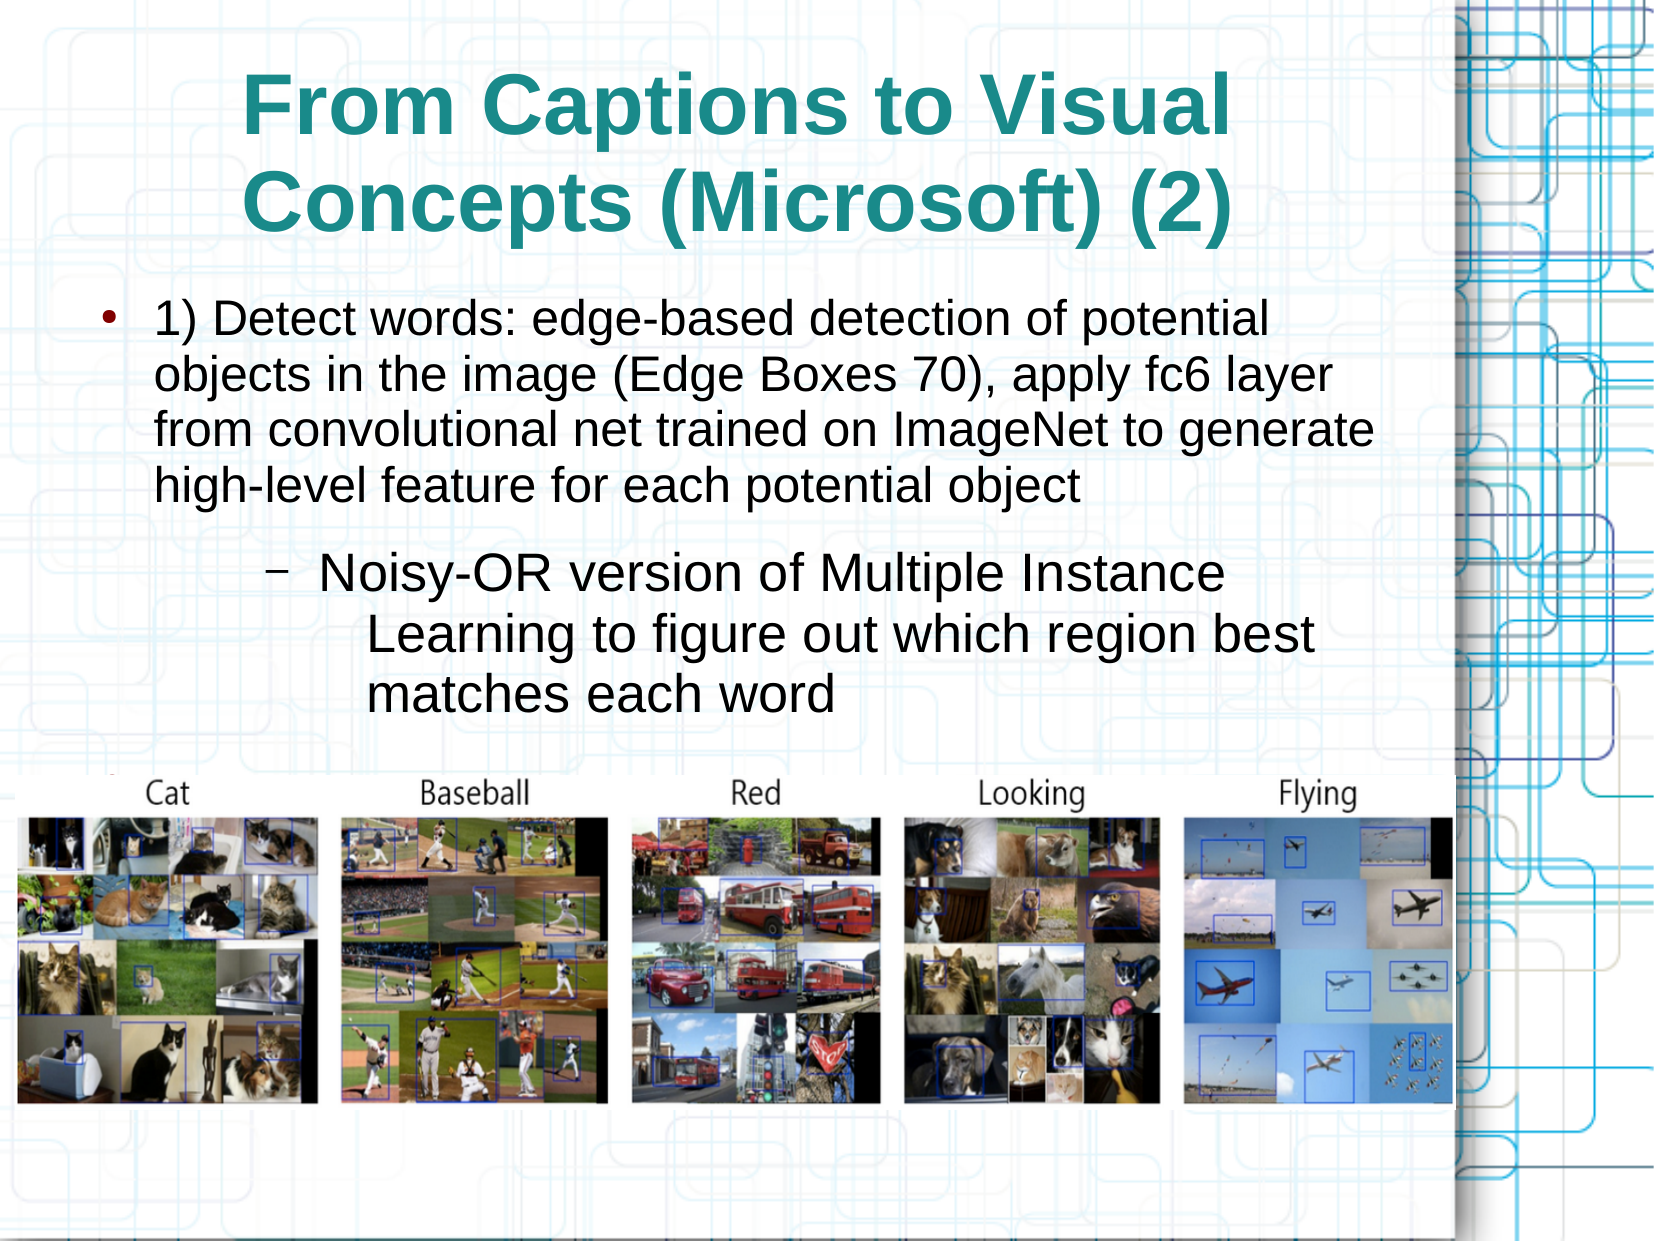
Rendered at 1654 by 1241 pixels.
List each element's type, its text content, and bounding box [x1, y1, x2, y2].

picture [0, 0, 1654, 1241]
list 1) Detect words: edge-based detection of potential objects in the image (Edge Boxes 70), apply fc6 layer from convolutional net trained on ImageNet to generate high-level feature for each potential object Noisy-OR version of Multiple Instance Learning to figure out which region best matches each word [82, 290, 1418, 775]
title From Captions to Visual Concepts (Microsoft) (2) [59, 49, 1418, 257]
